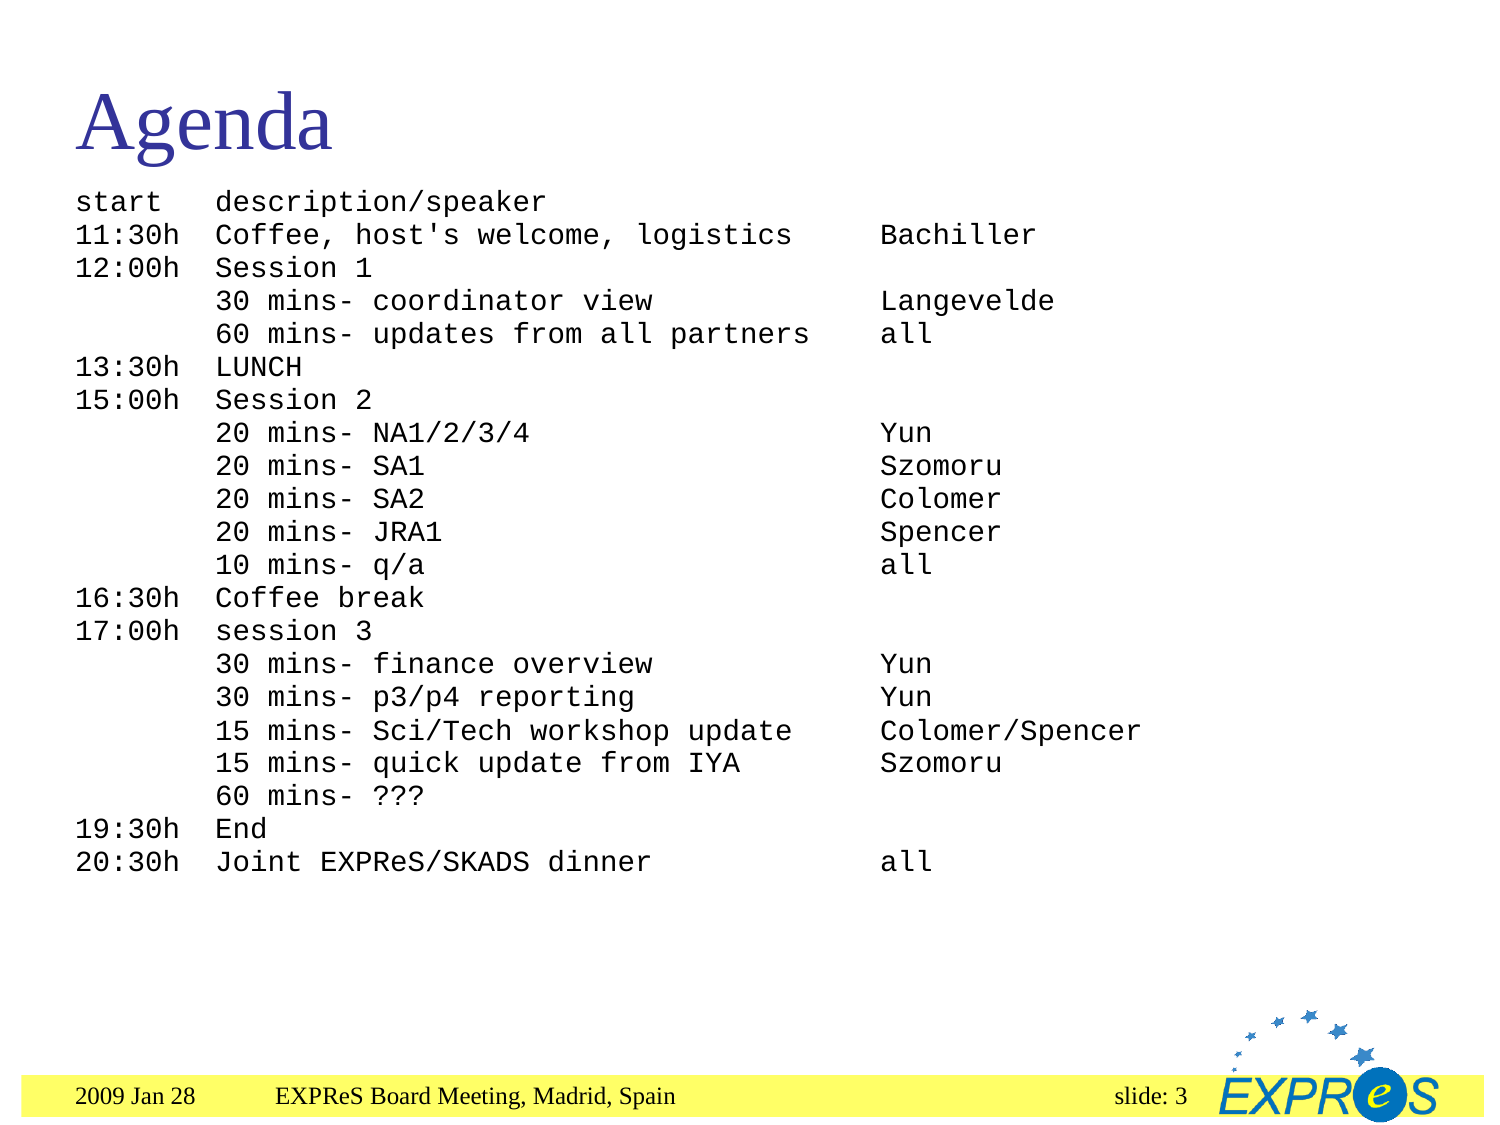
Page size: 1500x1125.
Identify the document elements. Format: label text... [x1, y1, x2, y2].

picture [21, 1006, 1500, 1125]
list start description/speaker 11:30h Coffee, host's welcome, logistics Bachiller 12:00h Session 1 30 mins- coordinator view Langevelde 60 mins- updates from all partners all 13:30h LUNCH 15:00h Session 2 20 mins- NA1/2/3/4 Yun 20 mins- SA1 Szomoru 20 mins- SA2 Colomer 20 mins- JRA1 Spencer 10 mins- q/a all 16:30h Coffee break 17:00h session 3 30 mins- finance overview Yun 30 mins- p3/p4 reporting Yun 15 mins- Sci/Tech workshop update Colomer/Spencer 15 mins- quick update from IYA Szomoru 60 mins- ??? 19:30h End 20:30h Joint EXPReS/SKADS dinner all [75, 187, 1426, 1023]
title Agenda [75, 75, 1426, 168]
